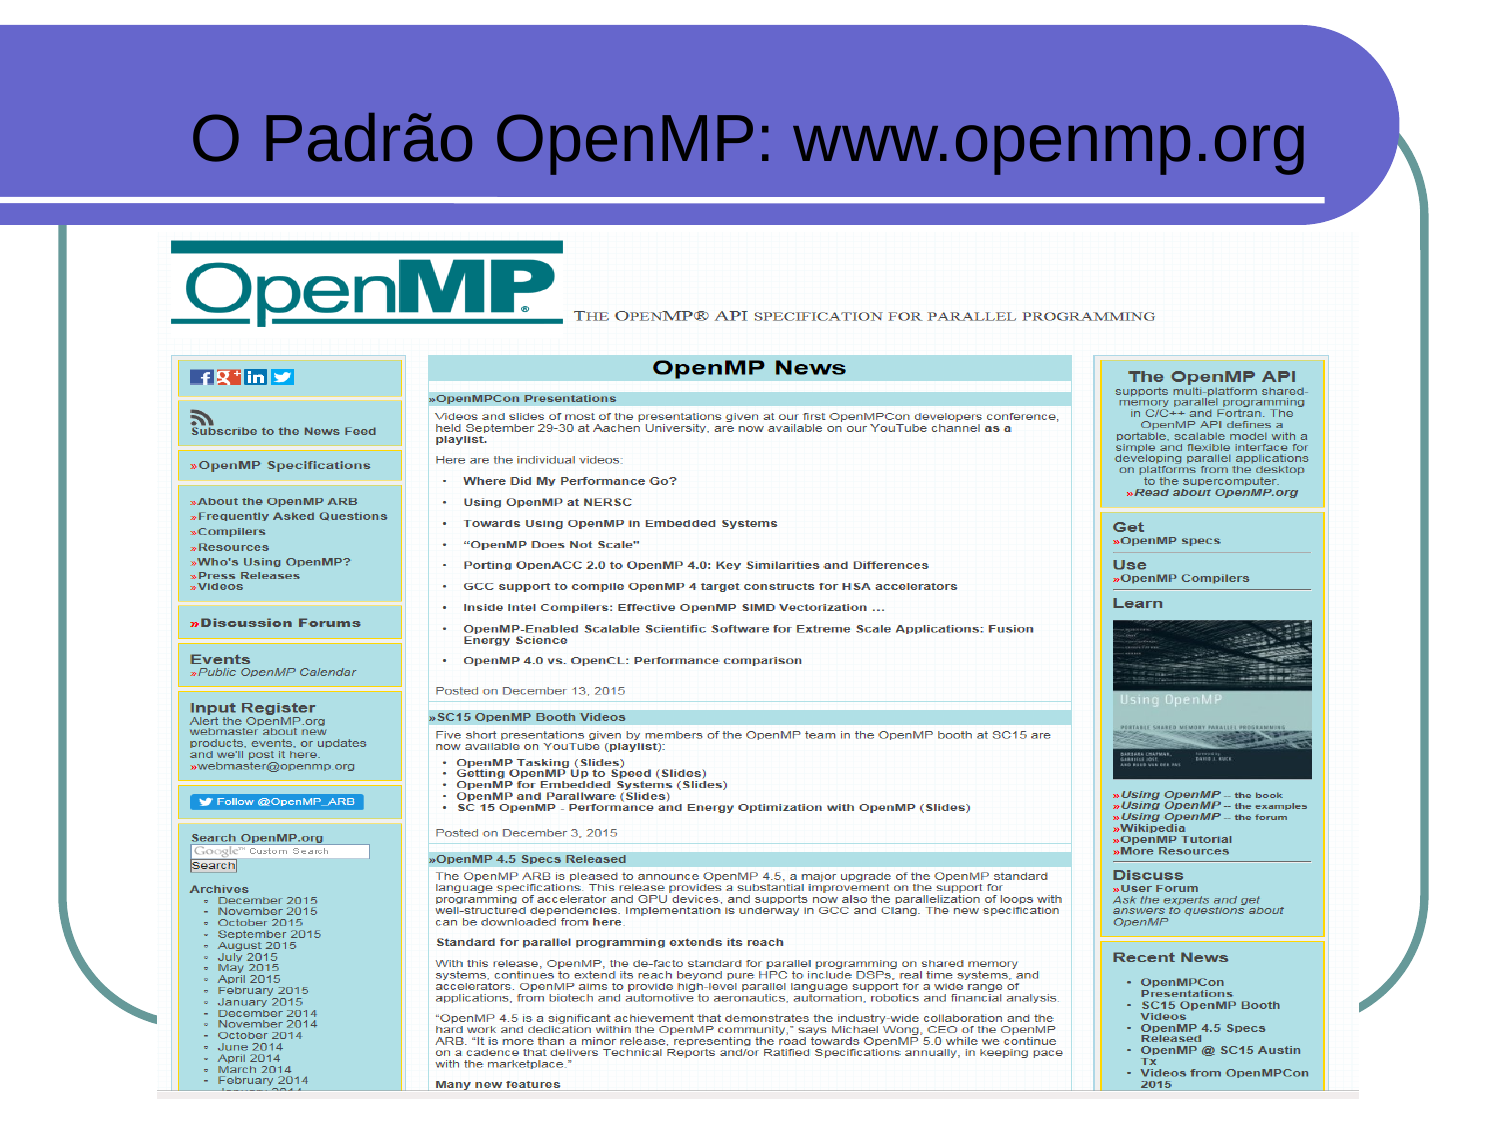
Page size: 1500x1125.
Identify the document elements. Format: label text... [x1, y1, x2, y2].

picture [157, 232, 1359, 1099]
list [766, 263, 1426, 1006]
title O Padrão OpenMP: www.openmp.org [75, 44, 1425, 233]
